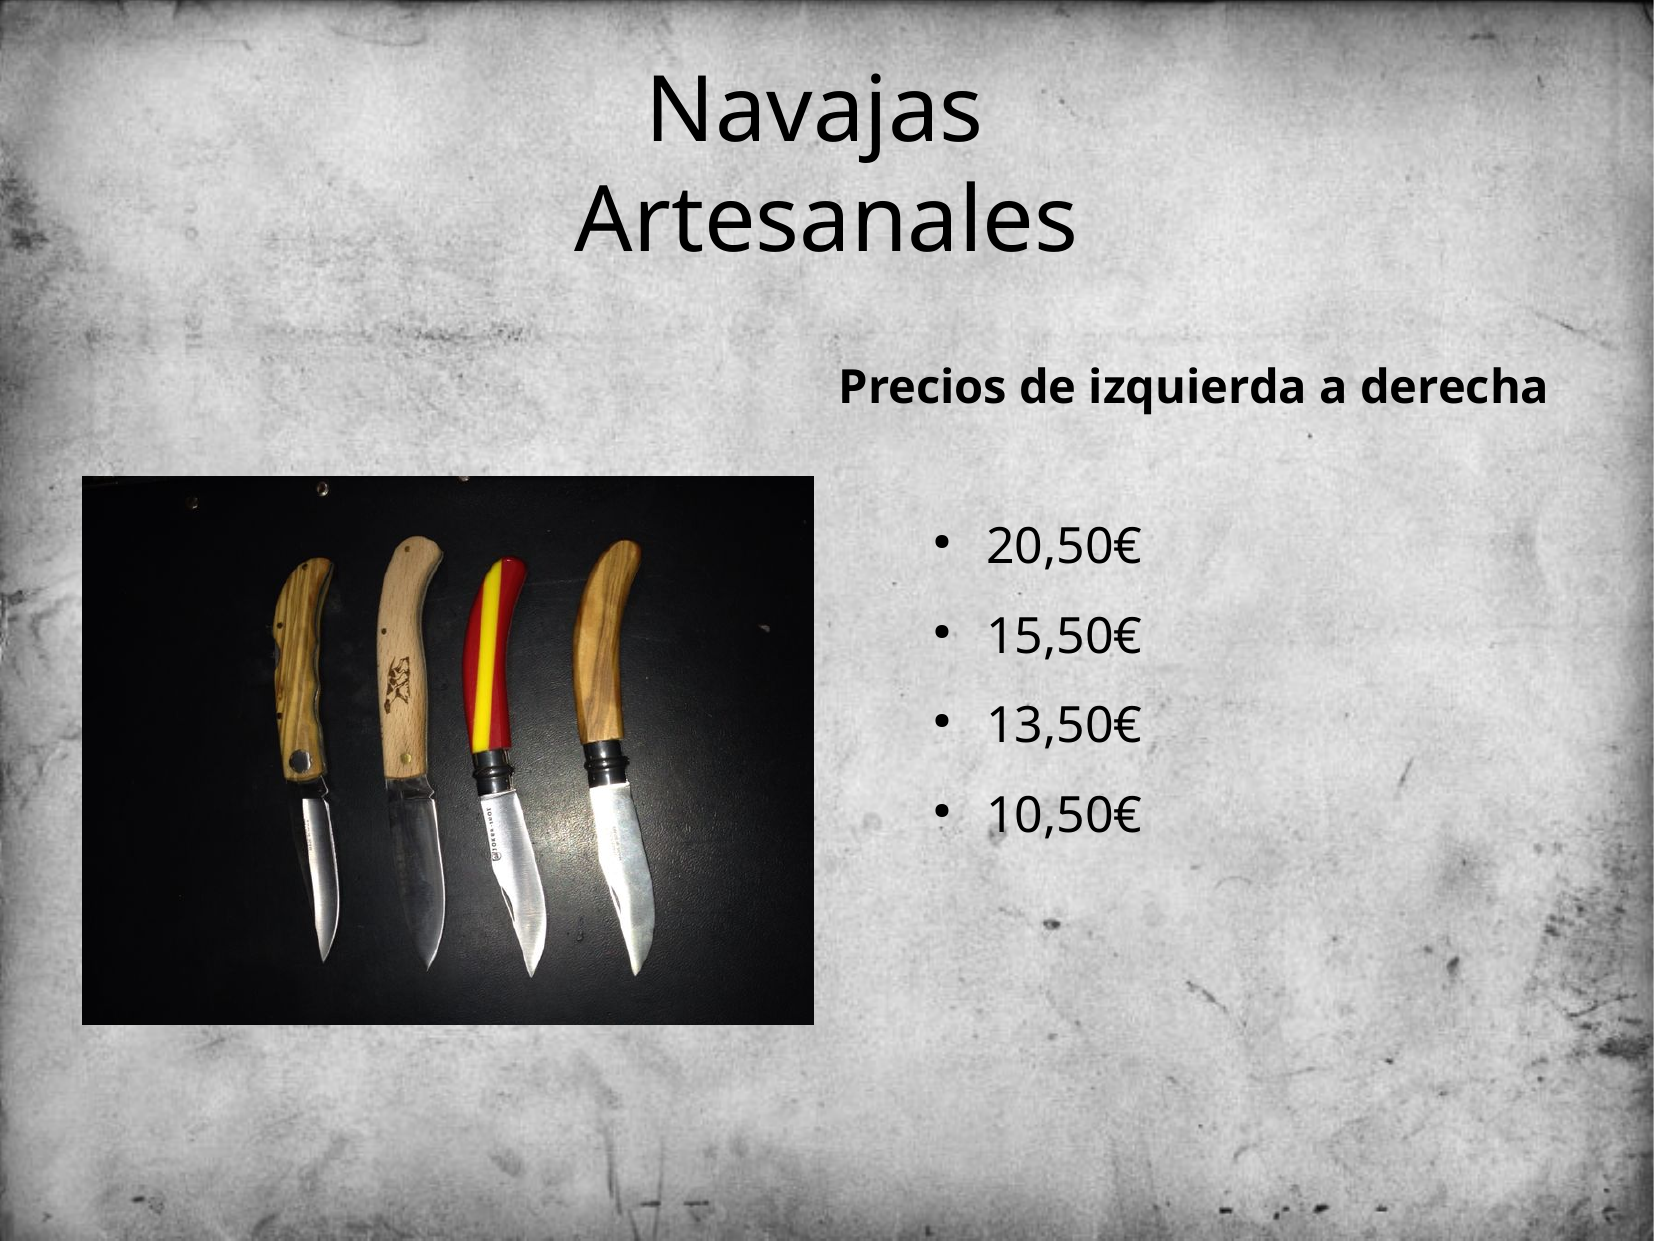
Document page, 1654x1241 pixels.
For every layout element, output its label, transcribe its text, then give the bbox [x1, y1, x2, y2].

list 20,50€ 15,50€ 13,50€ 10,50€ [897, 513, 1572, 1108]
list Precios de izquierda a derecha [838, 307, 1570, 414]
title Navajas Artesanales [82, 49, 1572, 257]
picture [0, 0, 1654, 1241]
